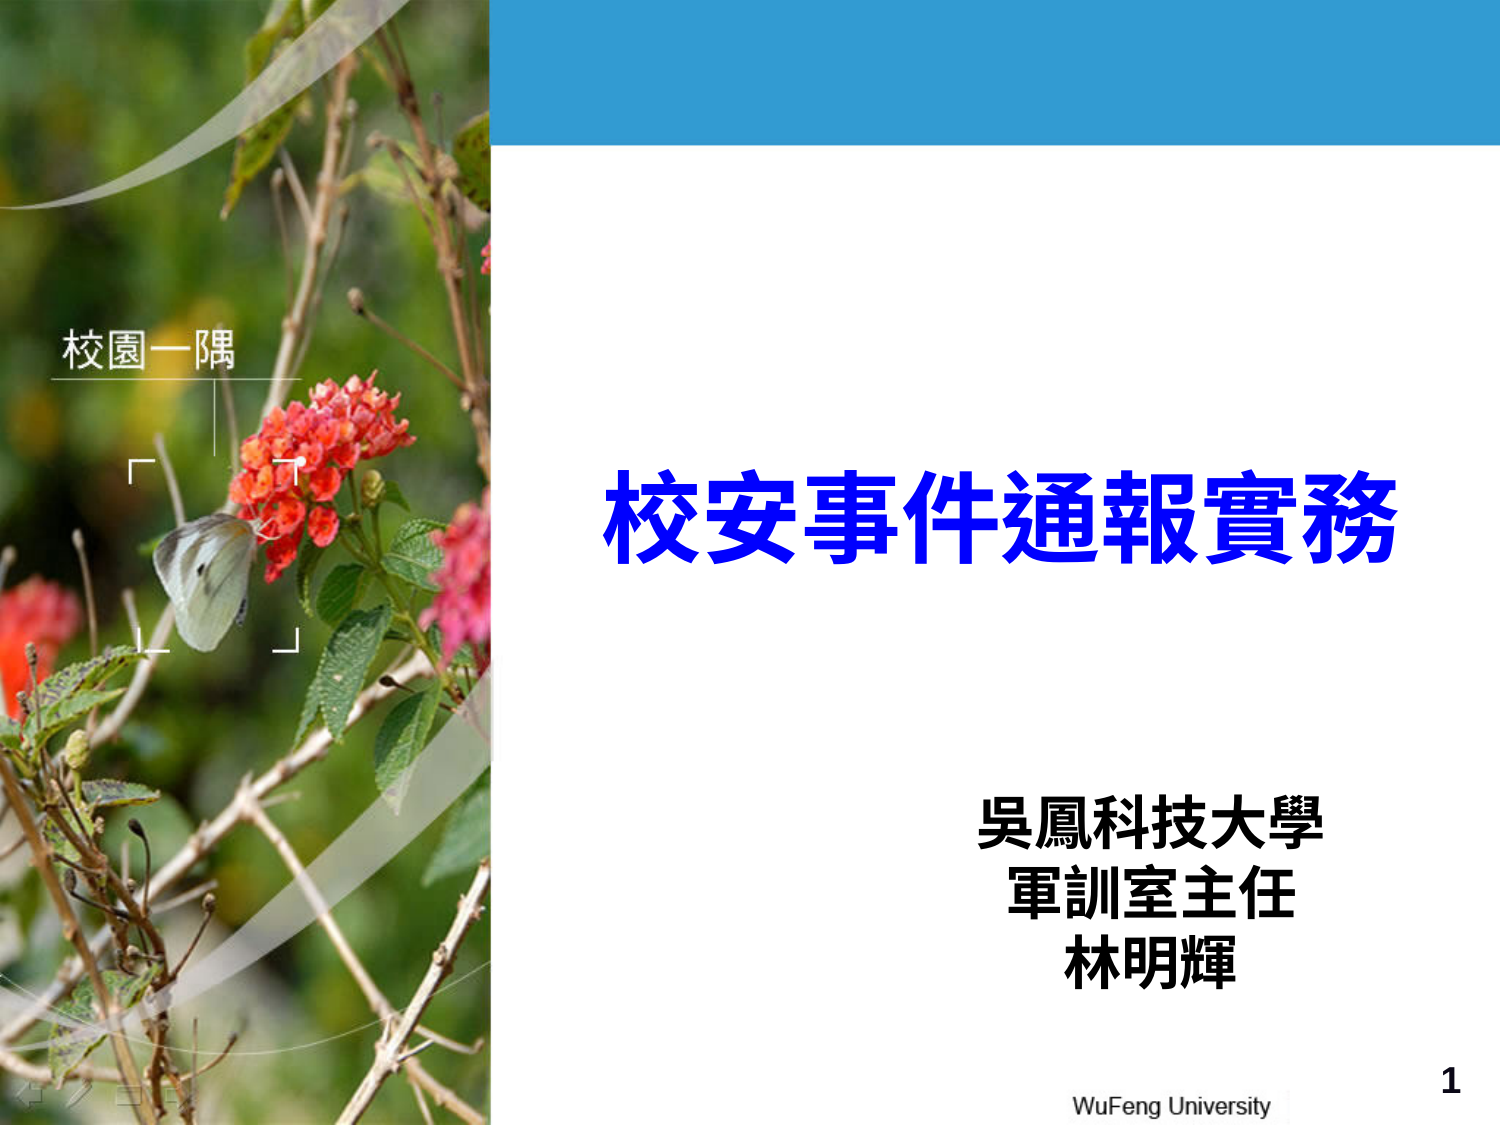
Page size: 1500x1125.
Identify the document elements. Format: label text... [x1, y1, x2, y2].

text_box <number> [1126, 1048, 1477, 1125]
text_box 吳鳳科技大學 軍訓室主任 林明輝 [837, 763, 1465, 1019]
picture [0, 0, 1500, 1125]
title 校安事件通報實務 [501, 350, 1500, 681]
